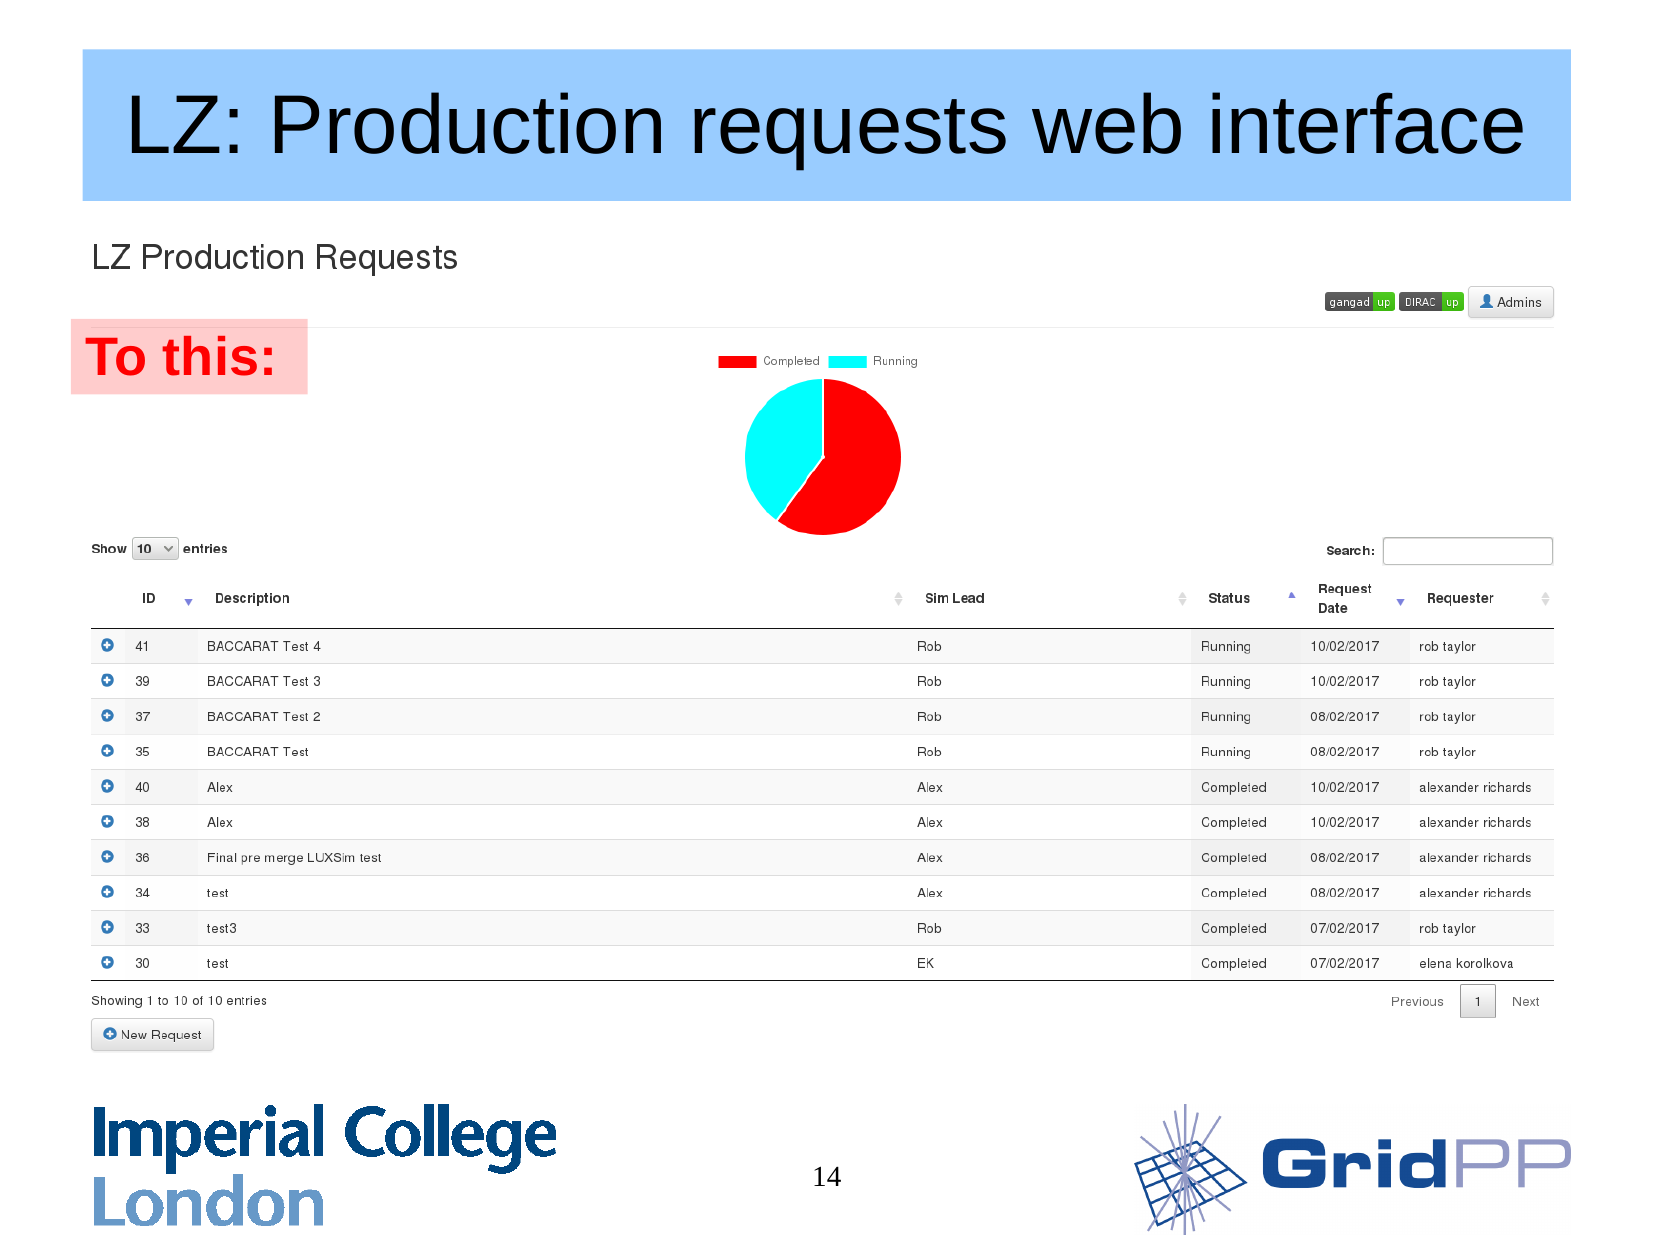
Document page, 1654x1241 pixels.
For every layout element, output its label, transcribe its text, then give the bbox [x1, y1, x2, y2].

title LZ: Production requests web interface [82, 49, 1571, 201]
picture [82, 229, 1571, 1058]
picture [94, 1104, 556, 1226]
text_box To this: [70, 318, 308, 395]
picture [1134, 1104, 1571, 1235]
